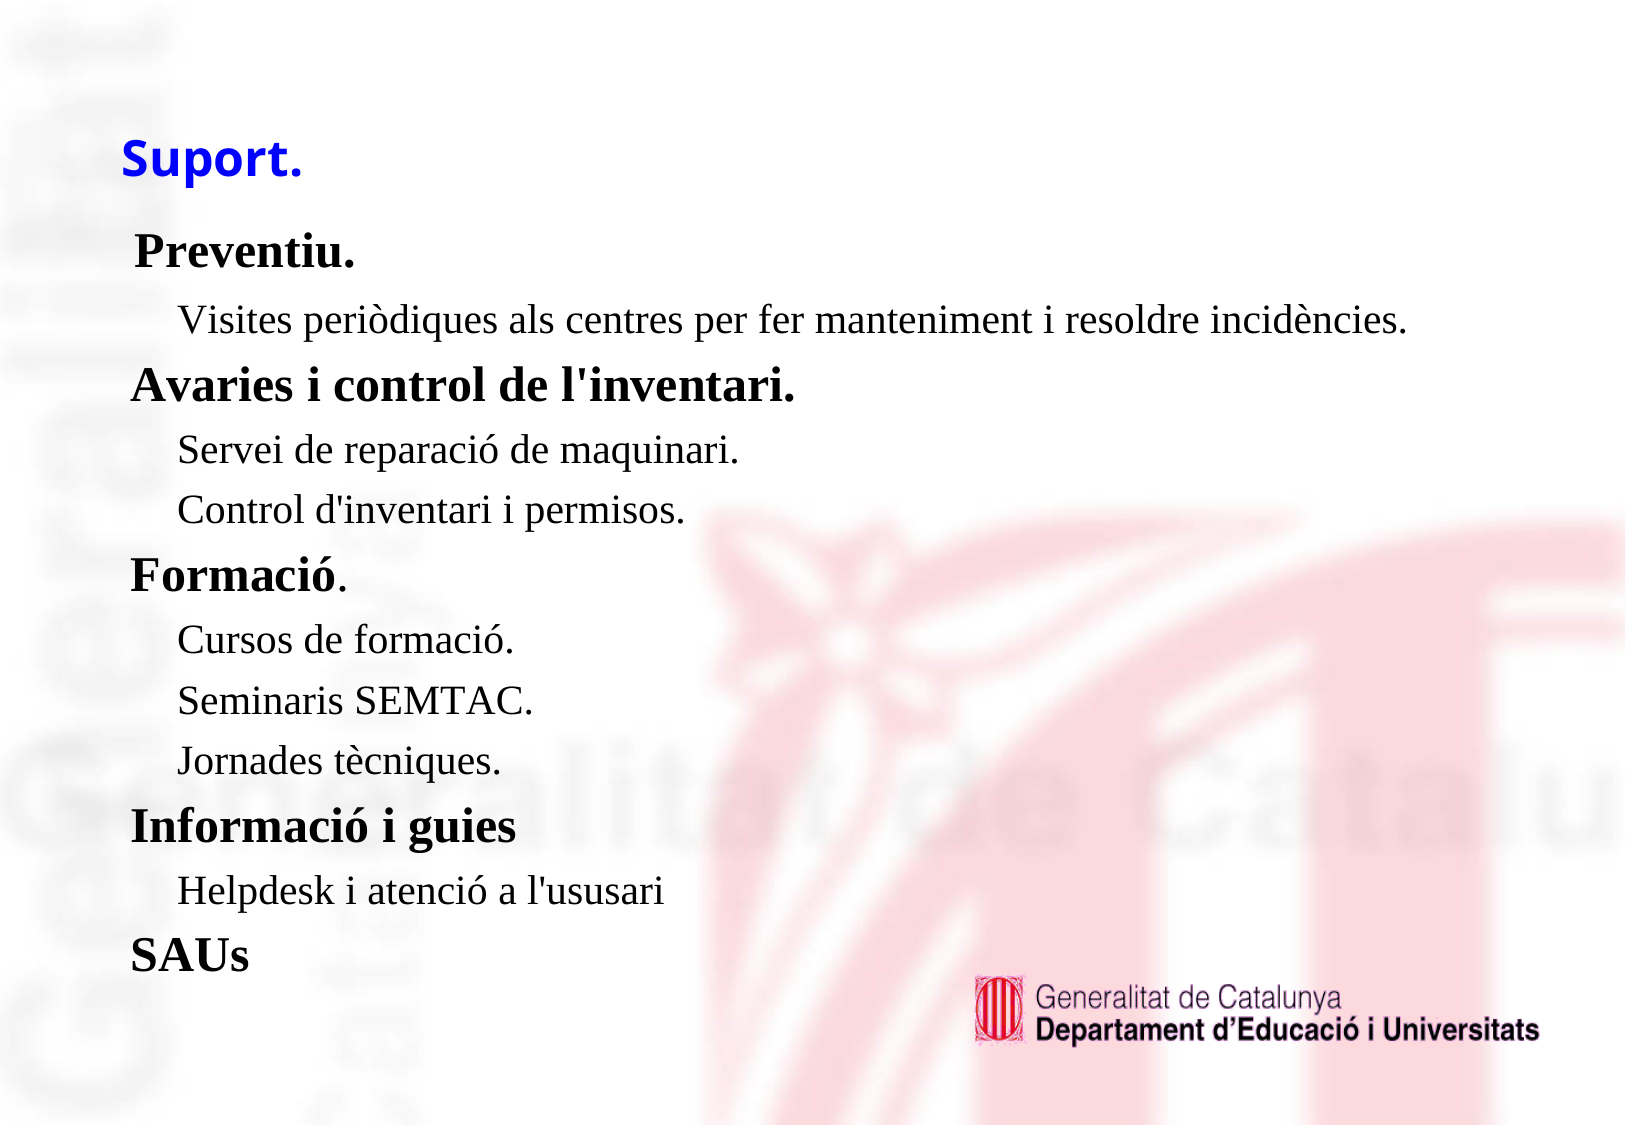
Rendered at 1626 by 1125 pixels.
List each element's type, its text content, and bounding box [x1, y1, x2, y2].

subtitle Preventiu. Visites periòdiques als centres per fer manteniment i resoldre incidències. Avaries i control de l'inventari. Servei de reparació de maquinari. Control d'inventari i permisos. Formació. Cursos de formació. Seminaris SEMTAC. Jornades tècniques. Informació i guies Helpdesk i atenció a l'ususari SAUs [118, 211, 1544, 1125]
title Suport. [121, 107, 1151, 207]
picture [0, 0, 1626, 1125]
